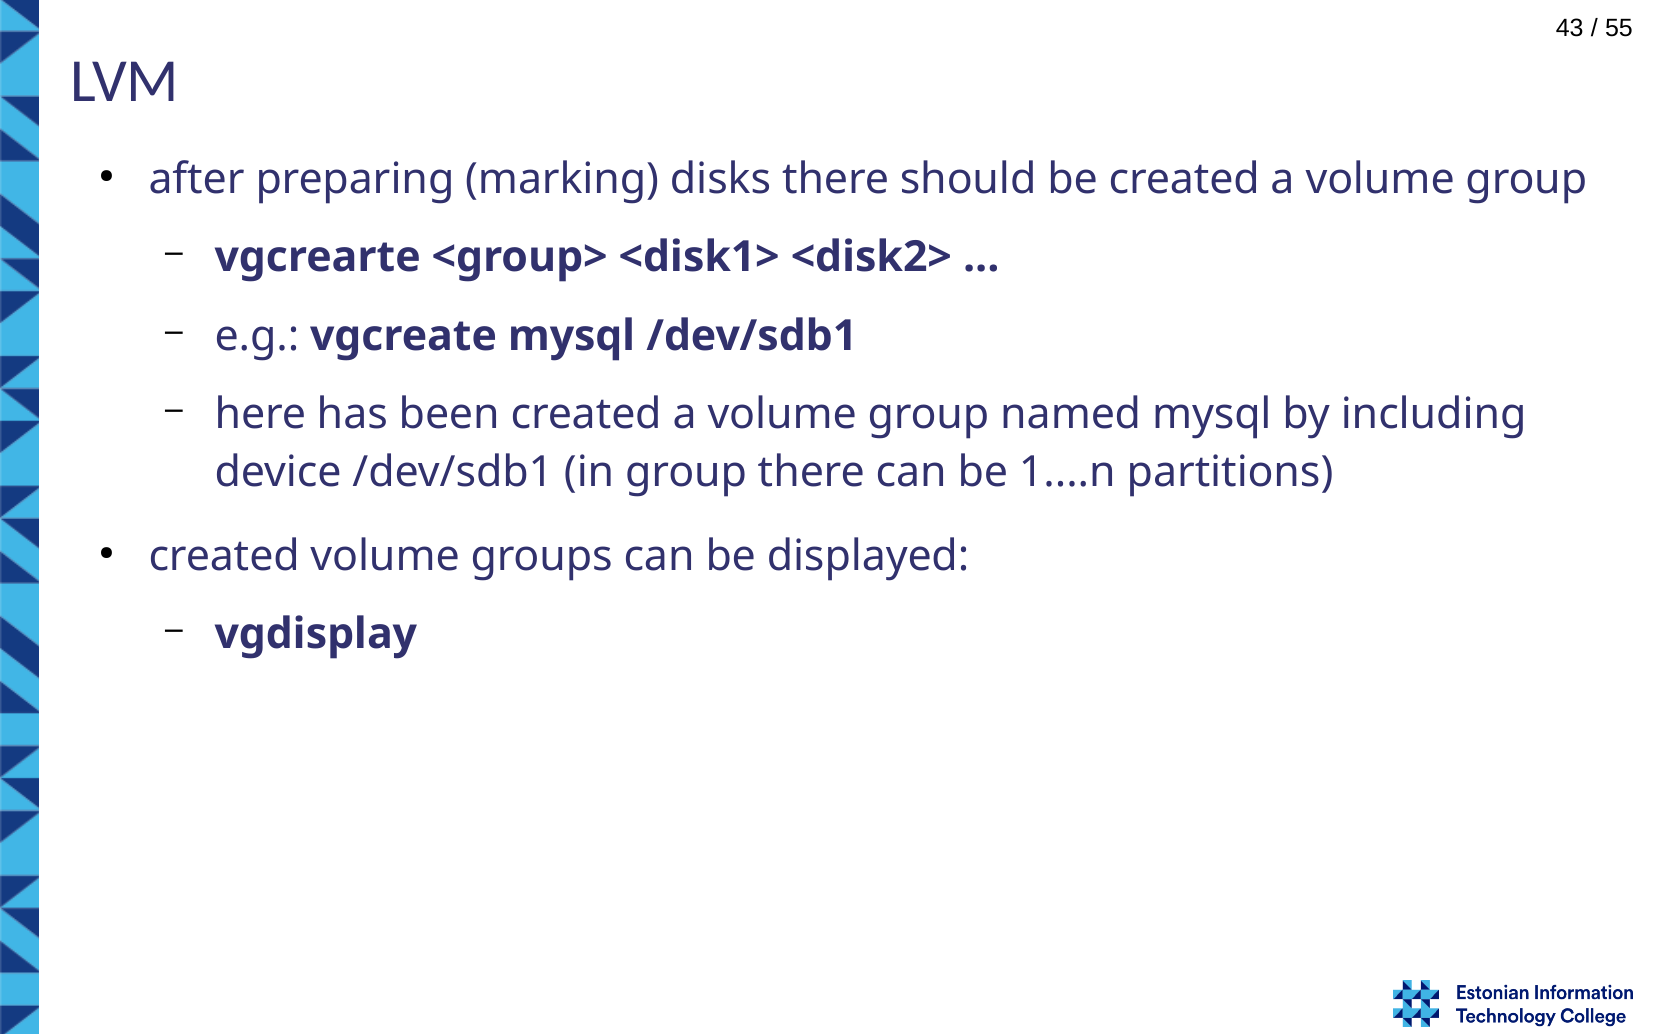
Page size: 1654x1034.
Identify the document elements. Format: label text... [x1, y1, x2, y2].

title LVM [70, 41, 1630, 130]
list after preparing (marking) disks there should be created a volume group vgcrearte <group> <disk1> <disk2> ... e.g.: vgcreate mysql /dev/sdb1 here has been created a volume group named mysql by including device /dev/sdb1 (in group there can be 1....n partitions) created volume groups can be displayed: vgdisplay [82, 147, 1595, 743]
picture [1393, 980, 1633, 1027]
